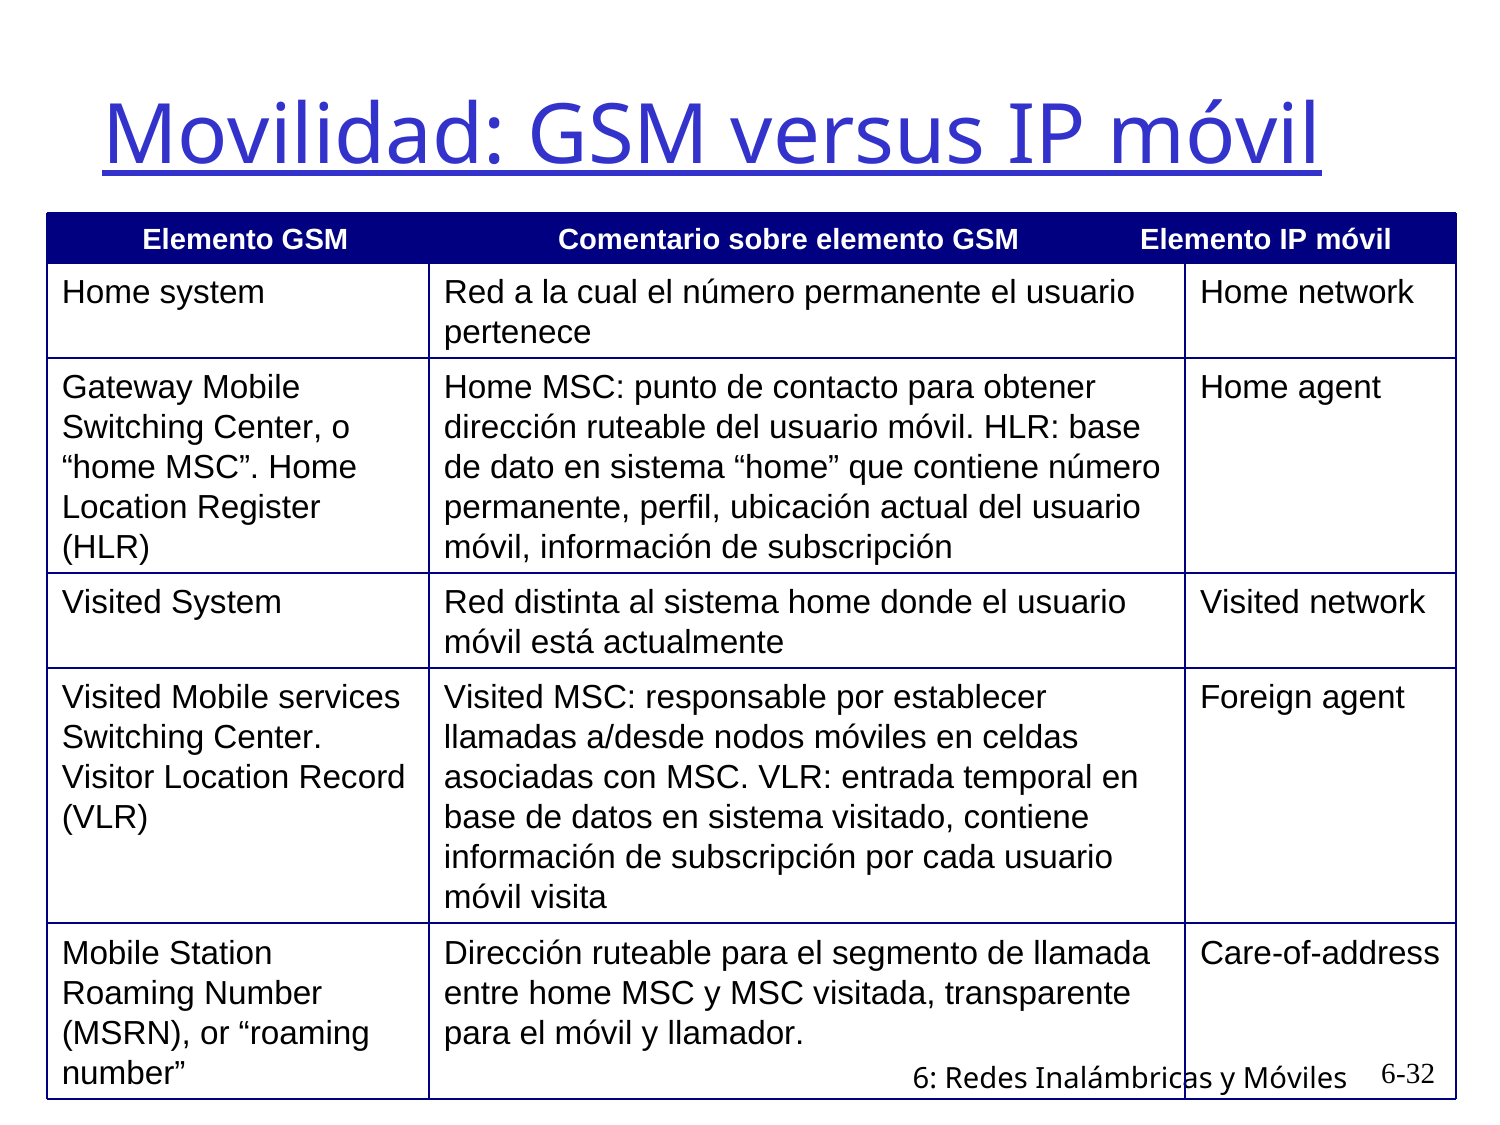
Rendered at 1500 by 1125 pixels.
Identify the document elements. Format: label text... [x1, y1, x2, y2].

text_box Visited network [1186, 574, 1455, 667]
text_box Home network [1186, 264, 1455, 357]
text_box Home MSC: punto de contacto para obtener dirección ruteable del usuario móvil. HLR: base de dato en sistema “home” que contiene número permanente, perfil, ubicación actual del usuario móvil, información de subscripción [430, 359, 1184, 572]
text_box Visited Mobile services Switching Center. Visitor Location Record (VLR) [48, 669, 428, 922]
text_box Home agent [1186, 359, 1455, 572]
text_box Red distinta al sistema home donde el usuario móvil está actualmente [430, 574, 1184, 667]
text_box Dirección ruteable para el segmento de llamada entre home MSC y MSC visitada, transparente para el móvil y llamador. [430, 924, 1184, 1098]
text_box Visited MSC: responsable por establecer llamadas a/desde nodos móviles en celdas asociadas con MSC. VLR: entrada temporal en base de datos en sistema visitado, contiene información de subscripción por cada usuario móvil visita [430, 669, 1184, 922]
text_box Comentario sobre elemento GSM [461, 214, 1124, 261]
text_box Gateway Mobile Switching Center, o “home MSC”. Home Location Register (HLR) [48, 359, 428, 572]
text_box Foreign agent [1186, 669, 1455, 922]
text_box Care-of-address [1186, 924, 1455, 1098]
text_box Visited System [48, 574, 428, 667]
text_box Mobile Station Roaming Number (MSRN), or “roaming number” [48, 924, 428, 1098]
text_box Red a la cual el número permanente el usuario pertenece [430, 264, 1184, 357]
text_box Home system [48, 264, 428, 357]
text_box Elemento IP móvil [1126, 214, 1455, 261]
text_box Elemento GSM [48, 214, 459, 261]
title Movilidad: GSM versus IP móvil [87, 26, 1363, 212]
